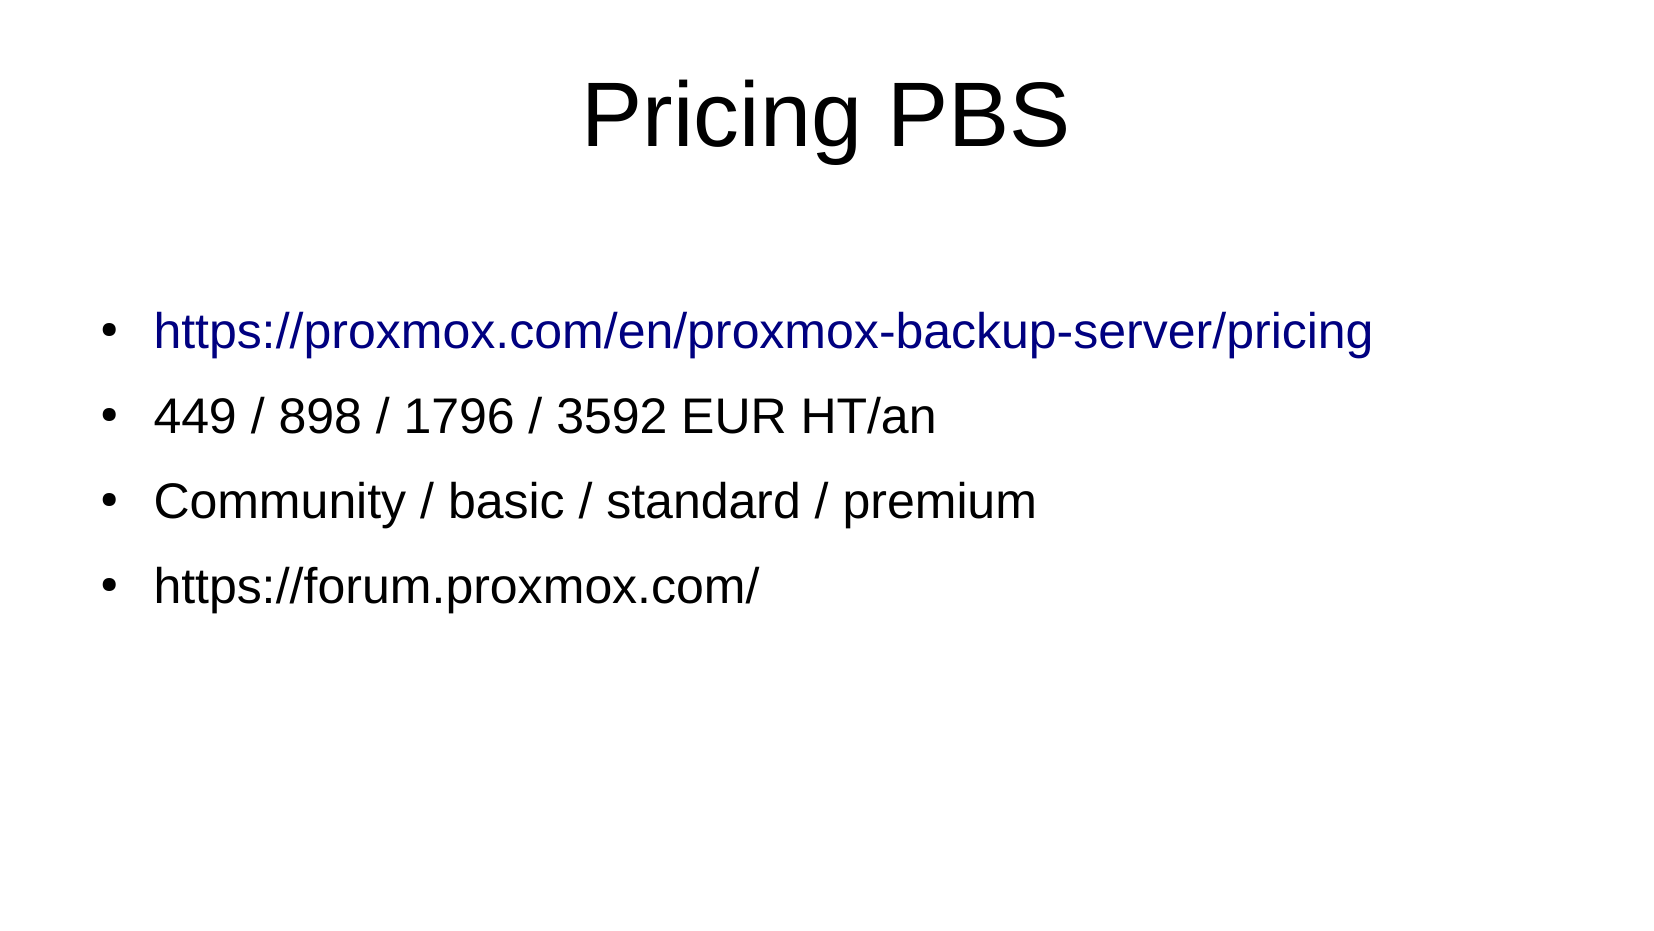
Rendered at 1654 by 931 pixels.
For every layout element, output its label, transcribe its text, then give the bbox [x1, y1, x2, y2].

title Pricing PBS [82, 37, 1571, 193]
list https://proxmox.com/en/proxmox-backup-server/pricing 449 / 898 / 1796 / 3592 EUR HT/an Community / basic / standard / premium https://forum.proxmox.com/ [82, 217, 1571, 758]
